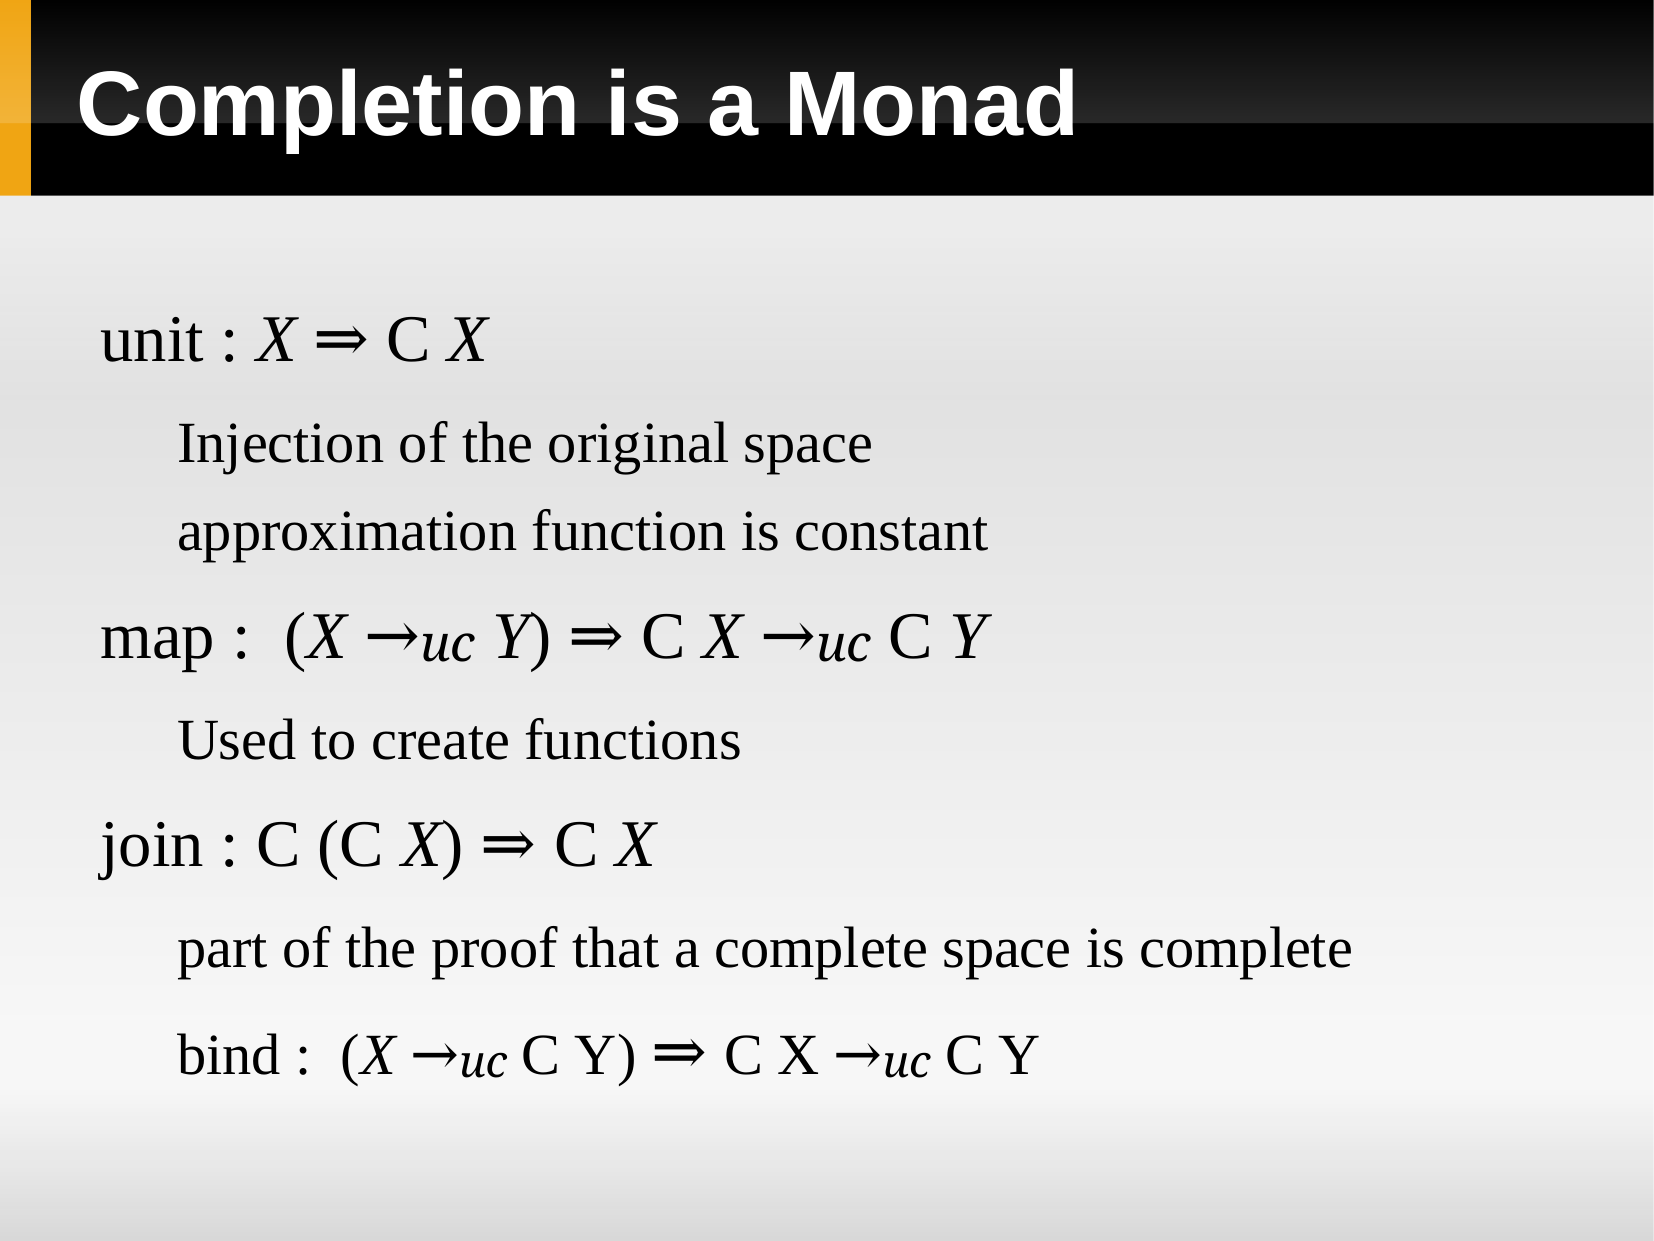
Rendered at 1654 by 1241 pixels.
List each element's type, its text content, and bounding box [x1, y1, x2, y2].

picture [0, 0, 1654, 1241]
list unit : X ⇒ C X Injection of the original space approximation function is constant map : (X →uc Y) ⇒ C X →uc C Y Used to create functions join : C (C X) ⇒ C X part of the proof that a complete space is complete bind : (X →uc C Y) ⇒ C X →uc C Y [82, 290, 1571, 1175]
title Completion is a Monad [76, 0, 1565, 208]
